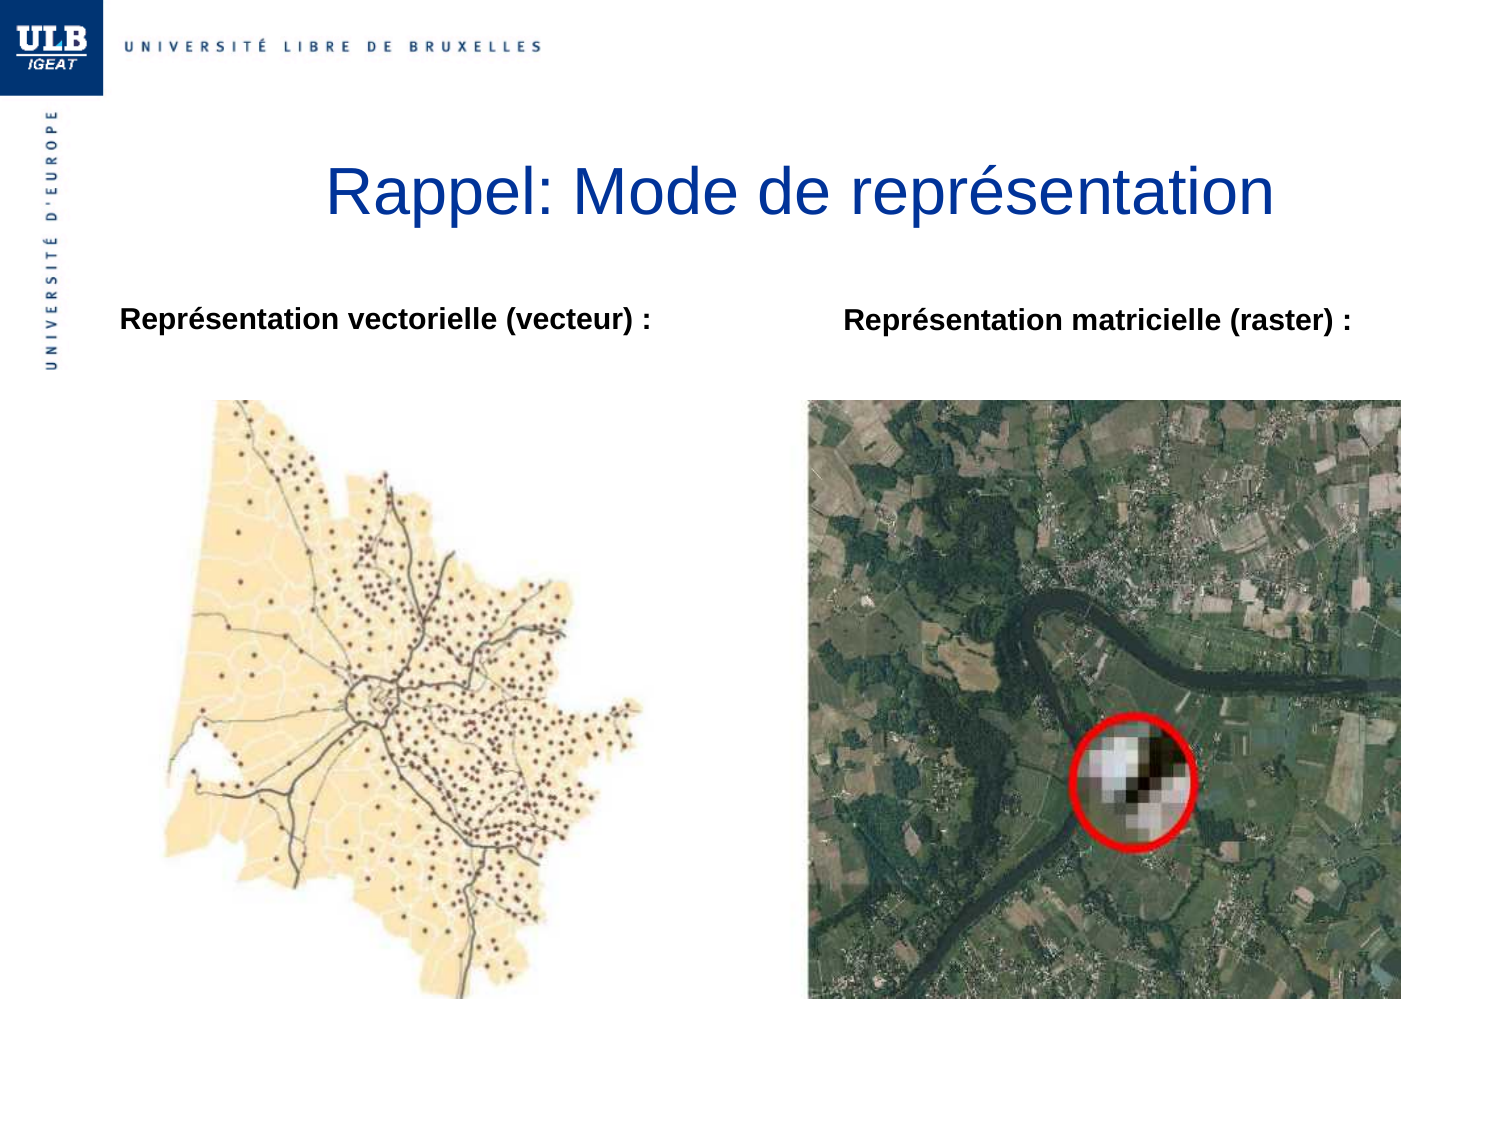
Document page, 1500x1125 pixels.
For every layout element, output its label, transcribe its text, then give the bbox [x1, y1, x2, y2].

picture [0, 0, 1500, 1125]
text_box Représentation matricielle (raster) : [829, 296, 1477, 345]
text_box Représentation vectorielle (vecteur) : [106, 295, 753, 344]
title Rappel: Mode de représentation [177, 88, 1425, 297]
